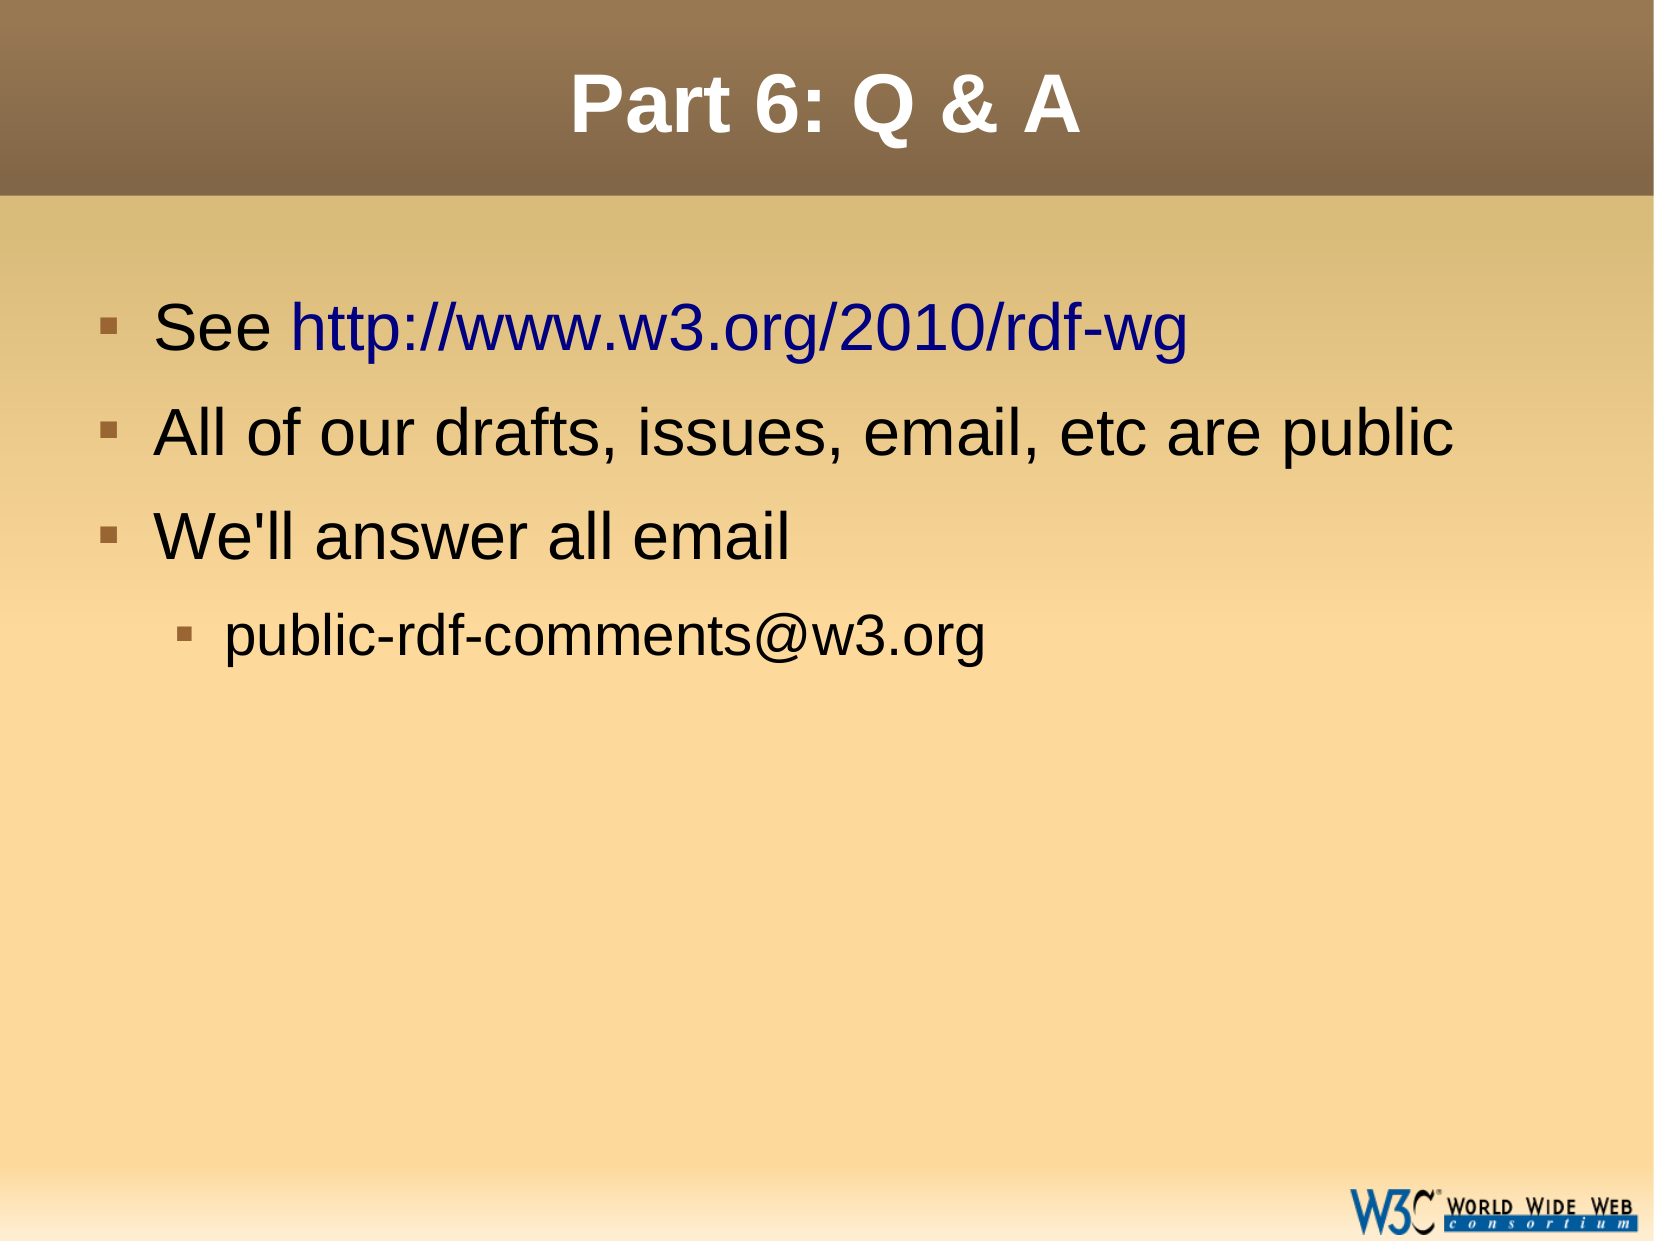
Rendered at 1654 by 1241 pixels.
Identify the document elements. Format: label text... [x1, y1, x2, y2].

list See http://www.w3.org/2010/rdf-wg All of our drafts, issues, email, etc are public We'll answer all email public-rdf-comments@w3.org [82, 290, 1571, 1109]
picture [0, 208, 1654, 1241]
title Part 6: Q & A [0, 0, 1654, 208]
